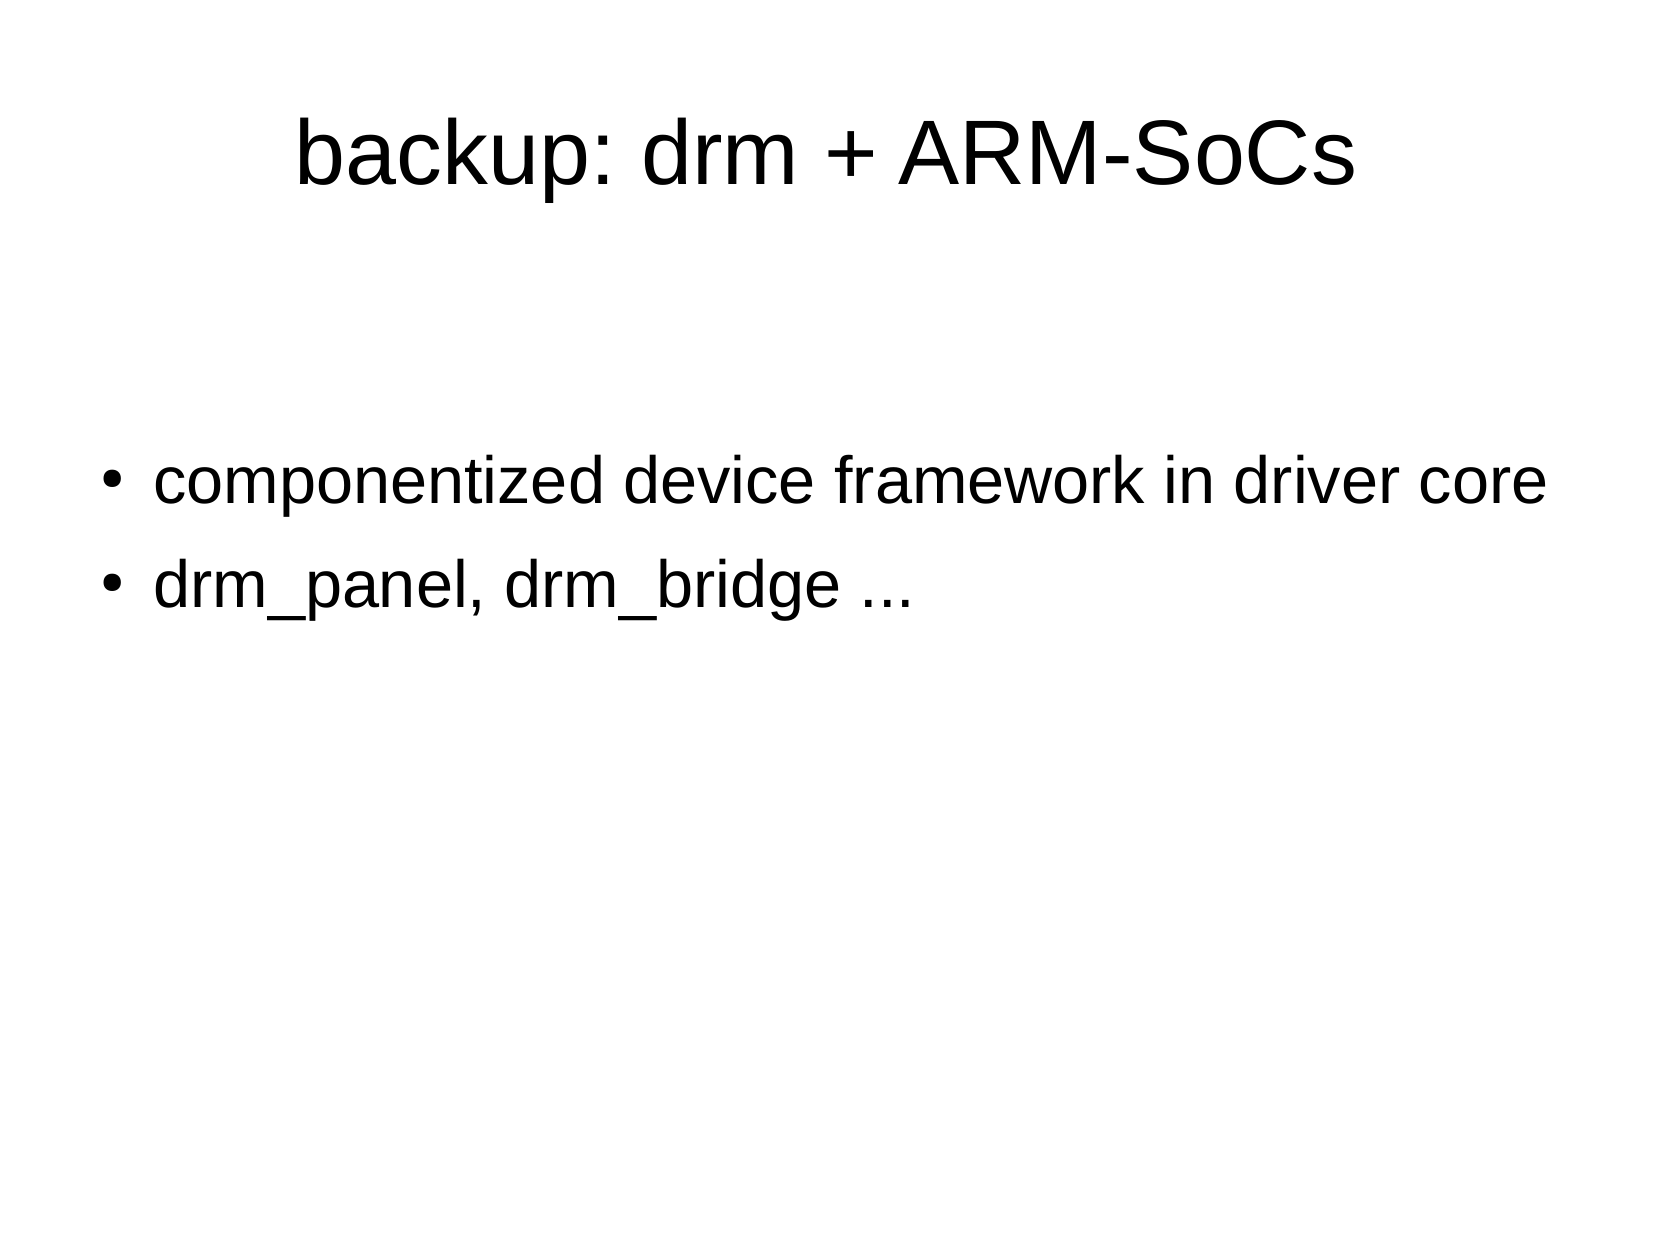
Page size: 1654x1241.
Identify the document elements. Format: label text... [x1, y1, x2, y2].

list componentized device framework in driver core drm_panel, drm_bridge ... [82, 442, 1571, 1032]
title backup: drm + ARM-SoCs [82, 49, 1571, 257]
